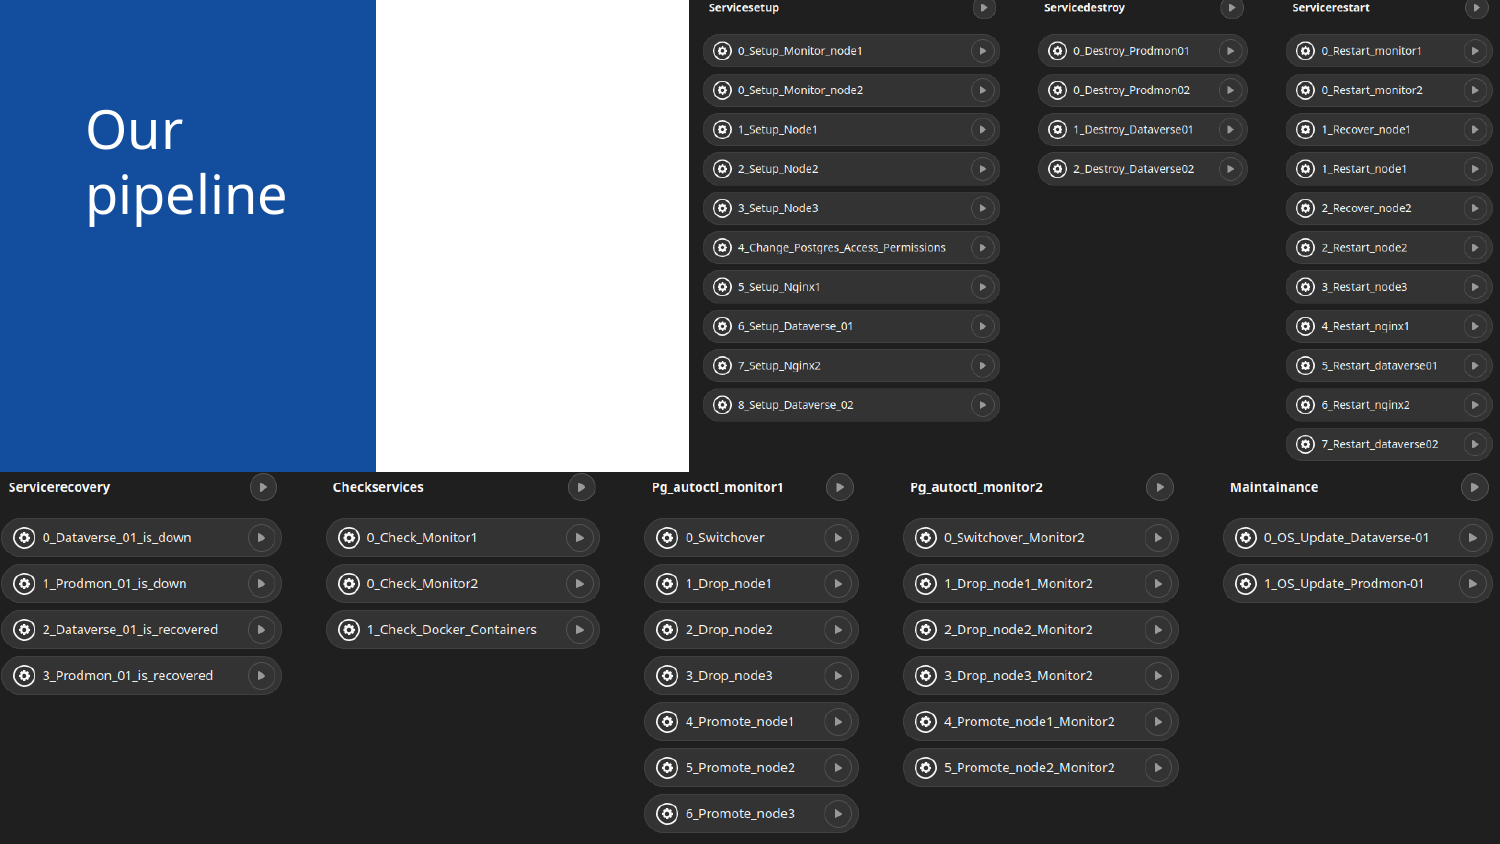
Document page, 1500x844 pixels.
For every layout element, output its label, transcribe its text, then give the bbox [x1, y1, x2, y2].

title Our pipeline [70, 80, 314, 307]
picture [0, 0, 1500, 844]
